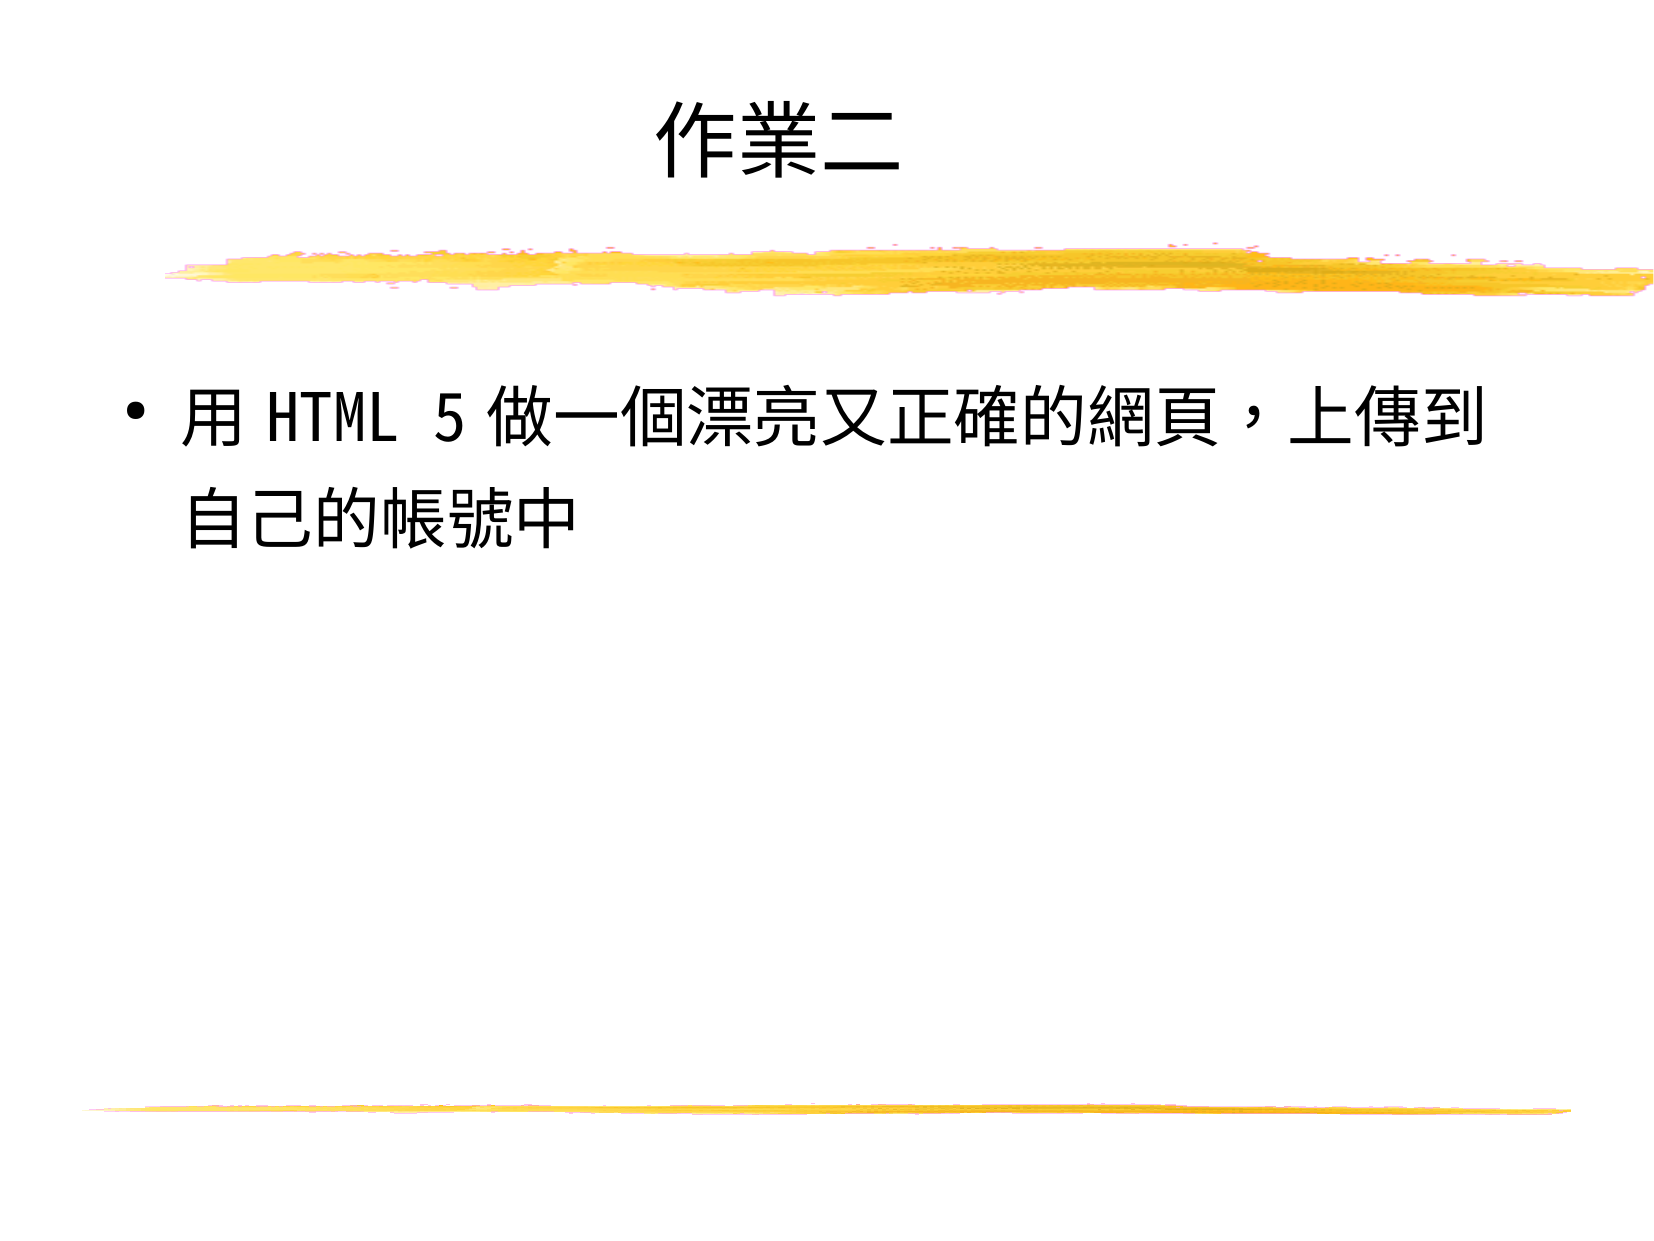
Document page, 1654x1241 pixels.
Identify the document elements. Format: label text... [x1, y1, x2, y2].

picture [165, 237, 1654, 308]
list 用HTML 5做一個漂亮又正確的網頁，上傳到自己的帳號中 [124, 358, 1530, 1103]
picture [82, 1102, 1571, 1117]
title 作業二 [76, 28, 1482, 235]
